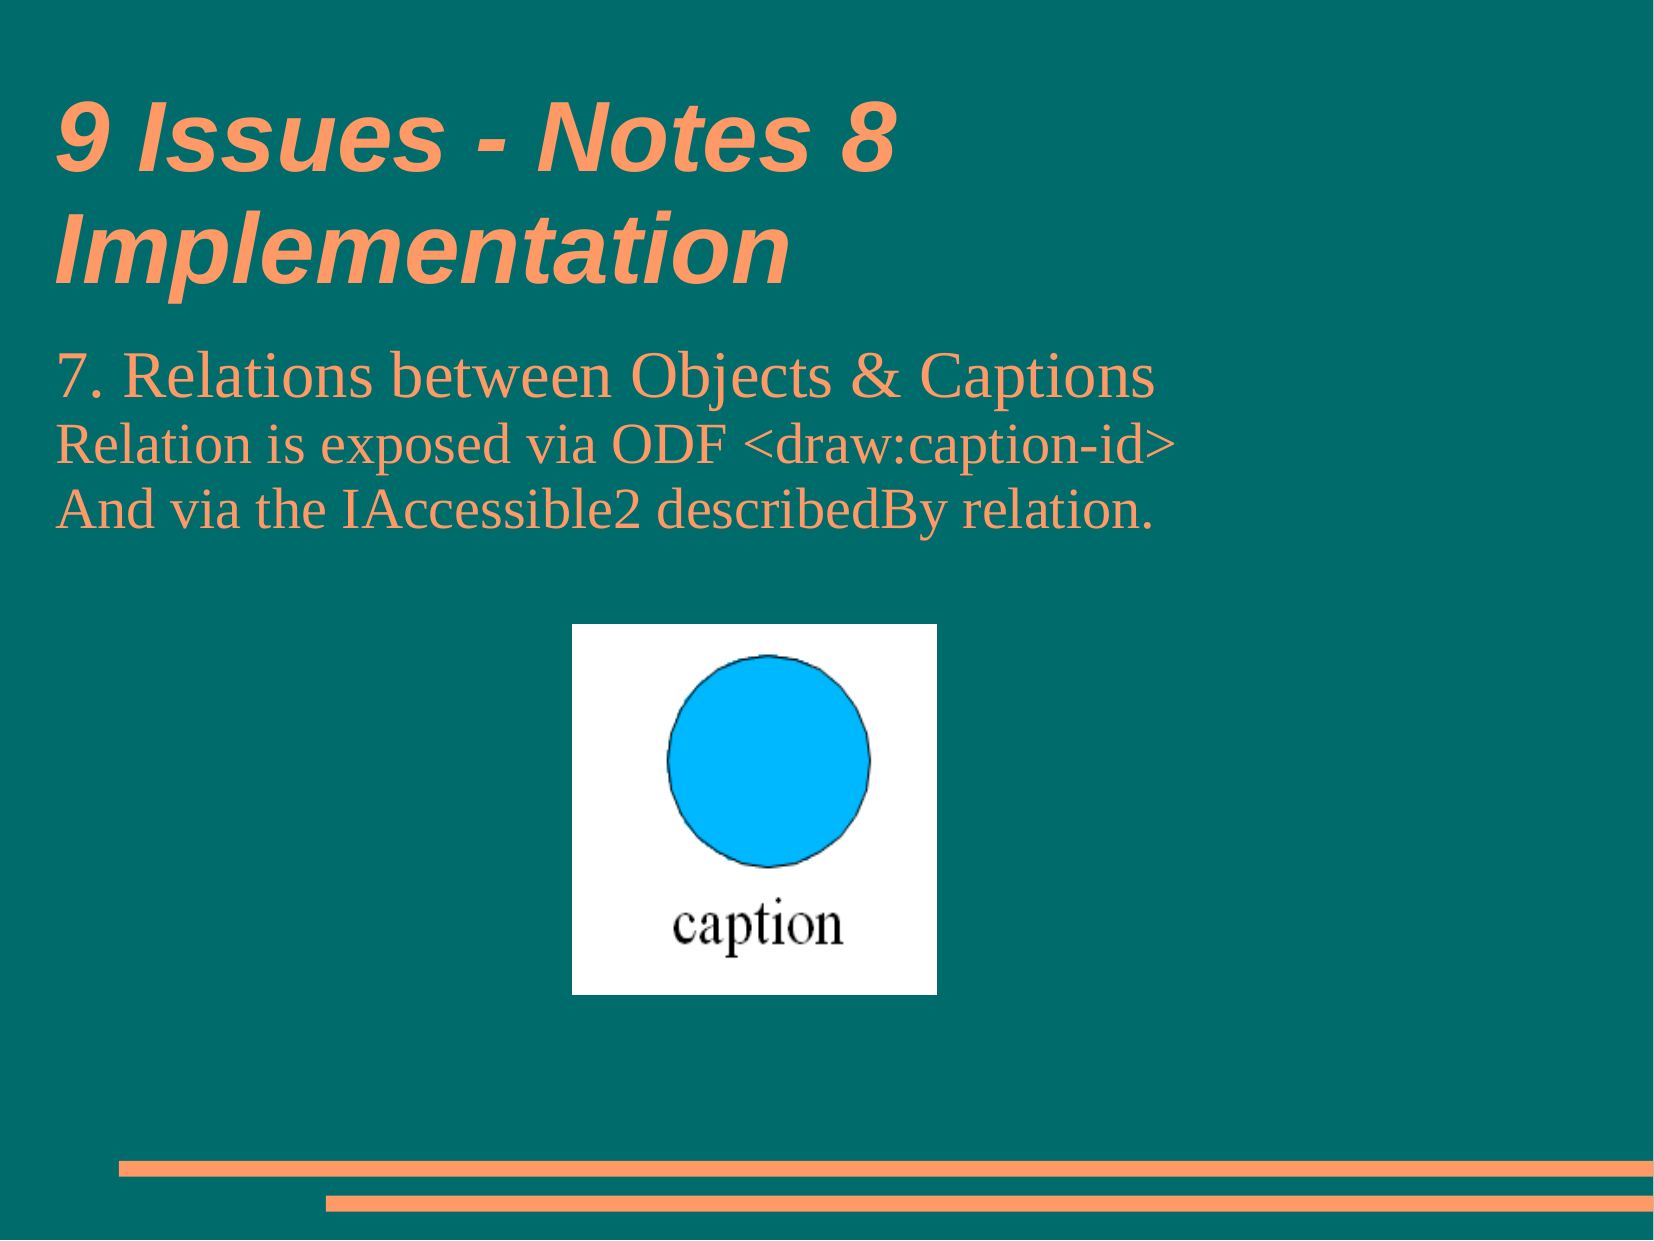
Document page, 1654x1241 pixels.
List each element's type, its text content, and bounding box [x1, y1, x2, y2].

chart [572, 624, 937, 995]
list 7. Relations between Objects & Captions Relation is exposed via ODF <draw:caption-id> And via the IAccessible2 describedBy relation. [37, 337, 1512, 585]
title 9 Issues - Notes 8 Implementation [54, 80, 1625, 305]
